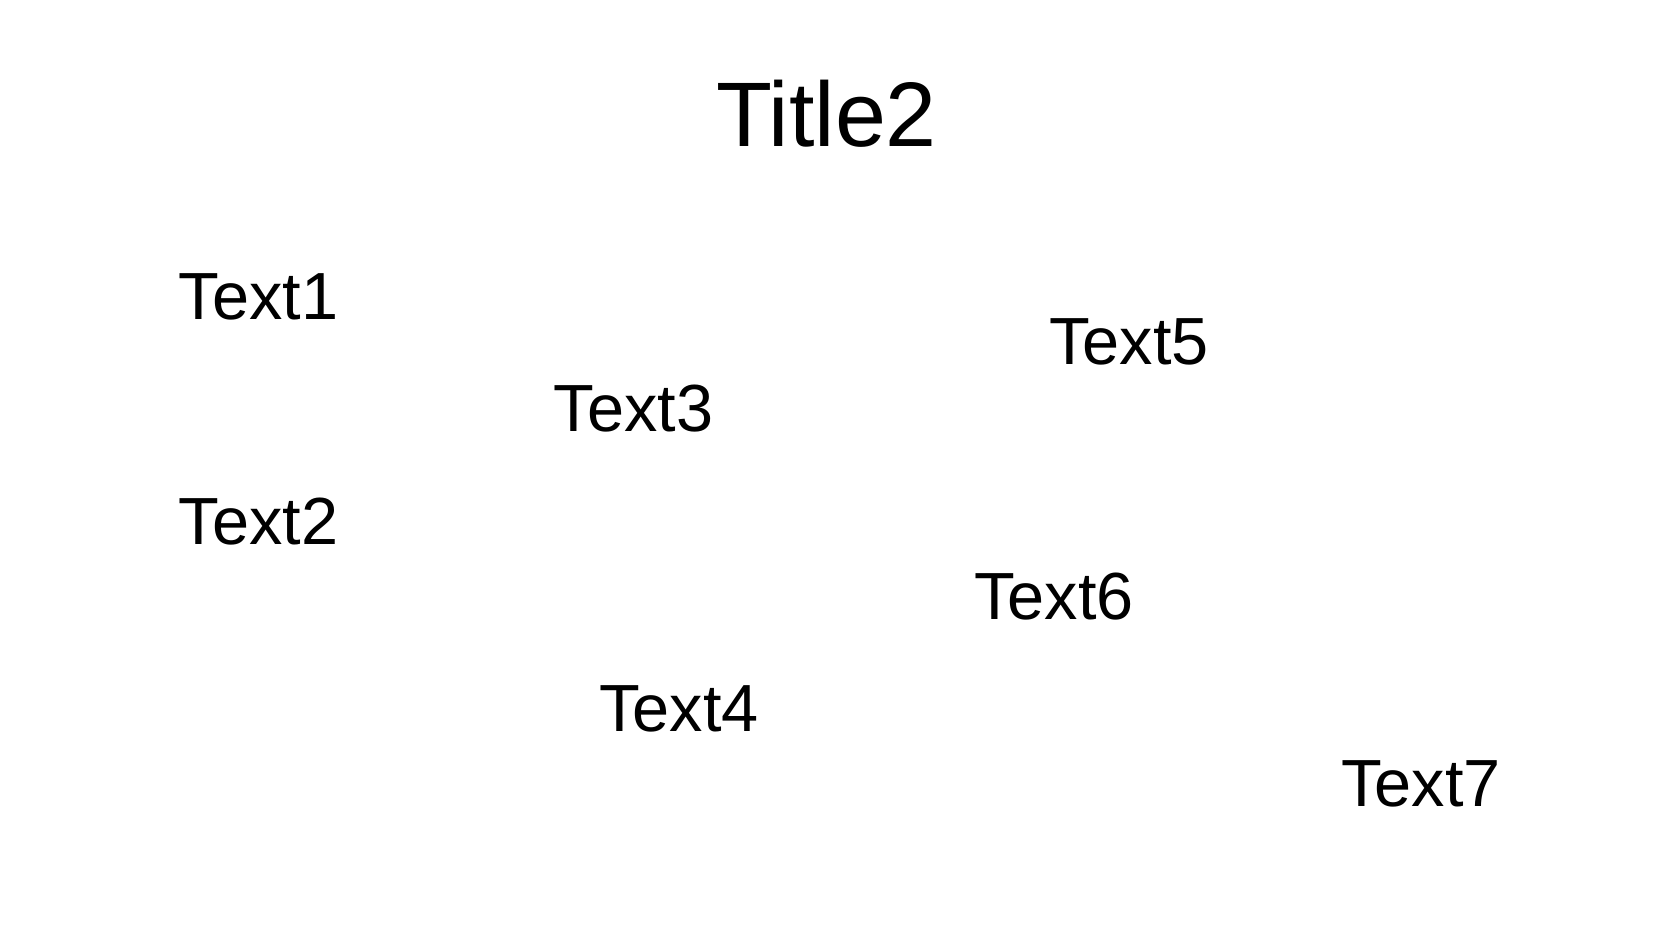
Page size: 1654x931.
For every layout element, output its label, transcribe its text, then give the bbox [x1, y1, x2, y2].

text_box Text3 [525, 367, 743, 451]
text_box Text4 [570, 667, 788, 751]
text_box Text6 [945, 555, 1163, 638]
text_box Text7 [1312, 742, 1530, 826]
text_box Text5 [1020, 300, 1238, 383]
title Title2 [82, 37, 1571, 193]
text_box Text2 [150, 480, 368, 563]
text_box Text1 [150, 255, 368, 338]
